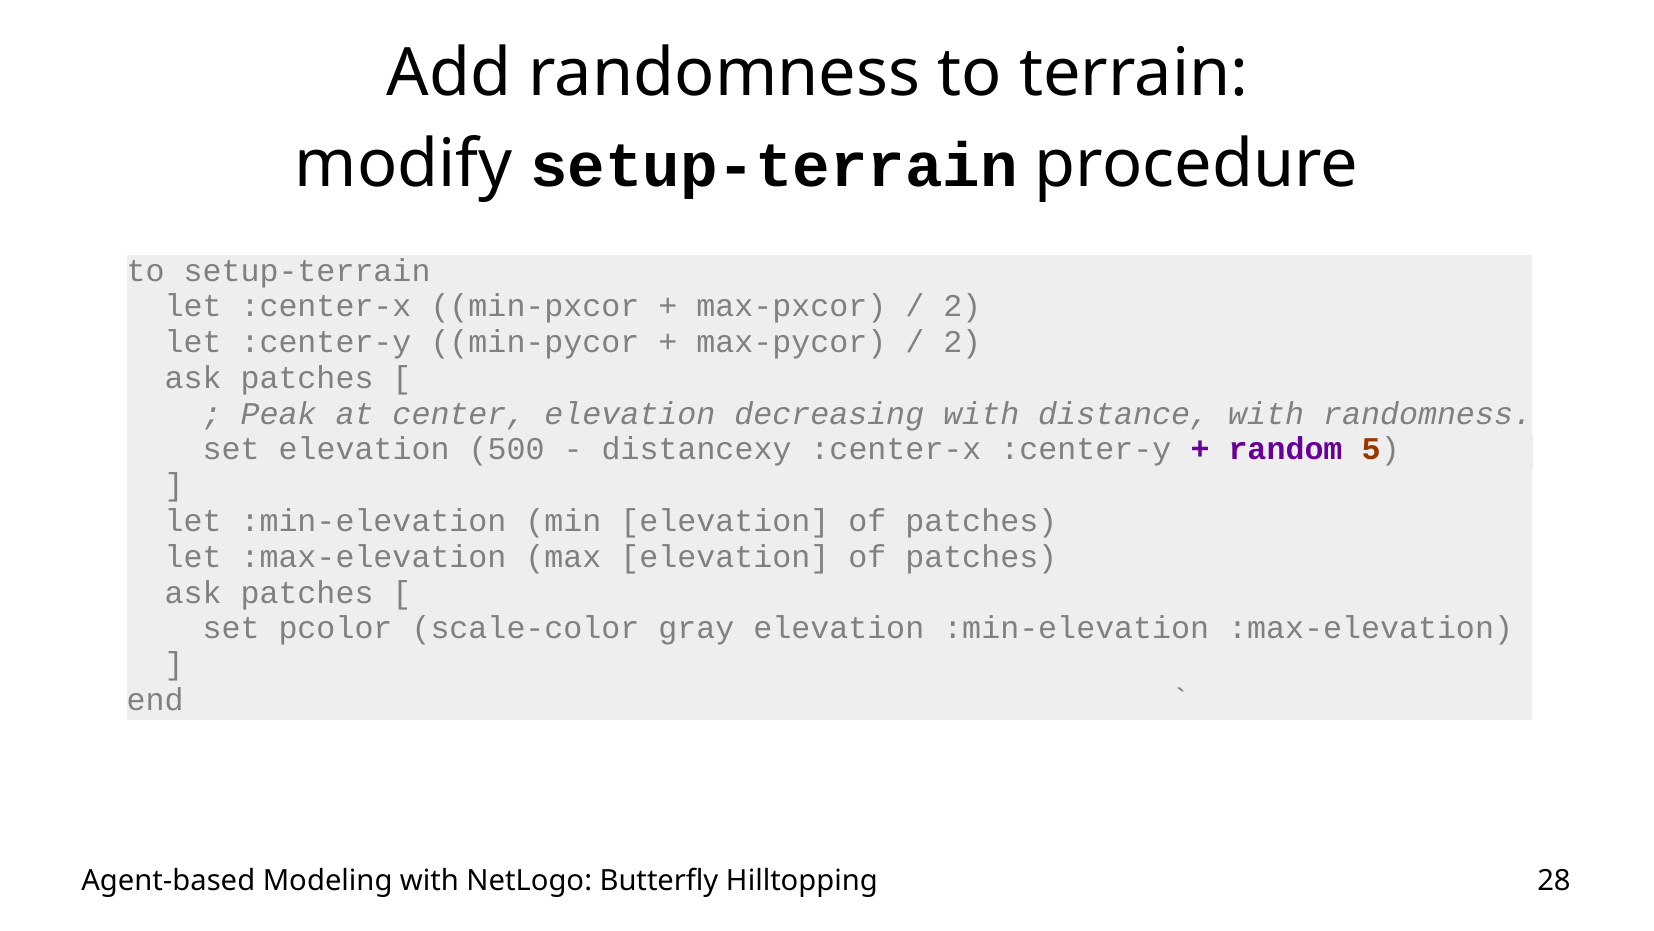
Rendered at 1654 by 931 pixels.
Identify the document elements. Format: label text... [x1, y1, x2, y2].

title Add randomness to terrain: modify setup-terrain procedure [82, 32, 1571, 198]
list to setup-terrain let :center-x ((min-pxcor + max-pxcor) / 2) let :center-y ((min-pycor + max-pycor) / 2) ask patches [ ; Peak at center, elevation decreasing with distance, with randomness. set elevation (500 - distancexy :center-x :center-y + random 5) ] let :min-elevation (min [elevation] of patches) let :max-elevation (max [elevation] of patches) ask patches [ set pcolor (scale-color gray elevation :min-elevation :max-elevation) ] end ` [126, 254, 1615, 897]
